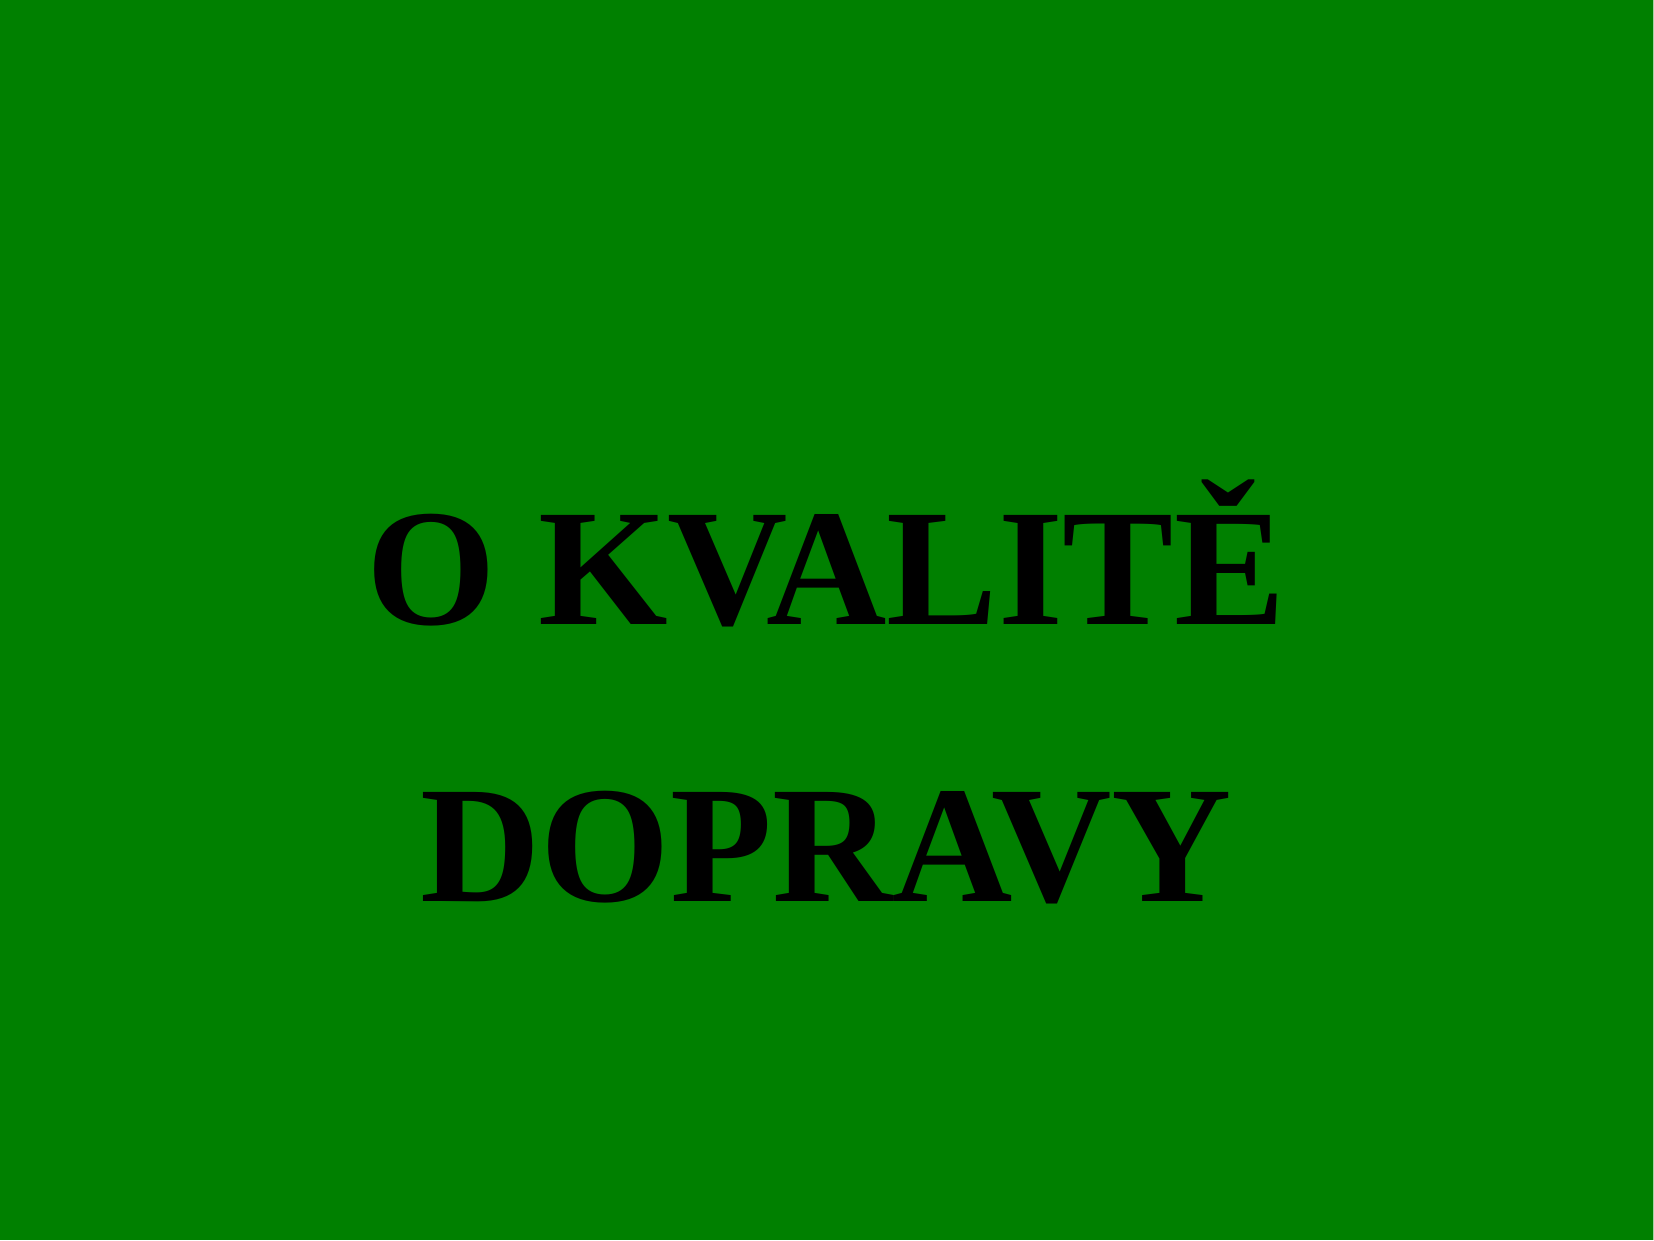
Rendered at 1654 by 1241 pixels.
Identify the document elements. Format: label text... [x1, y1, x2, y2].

text_box O KVALITĚ DOPRAVY [352, 376, 1302, 853]
